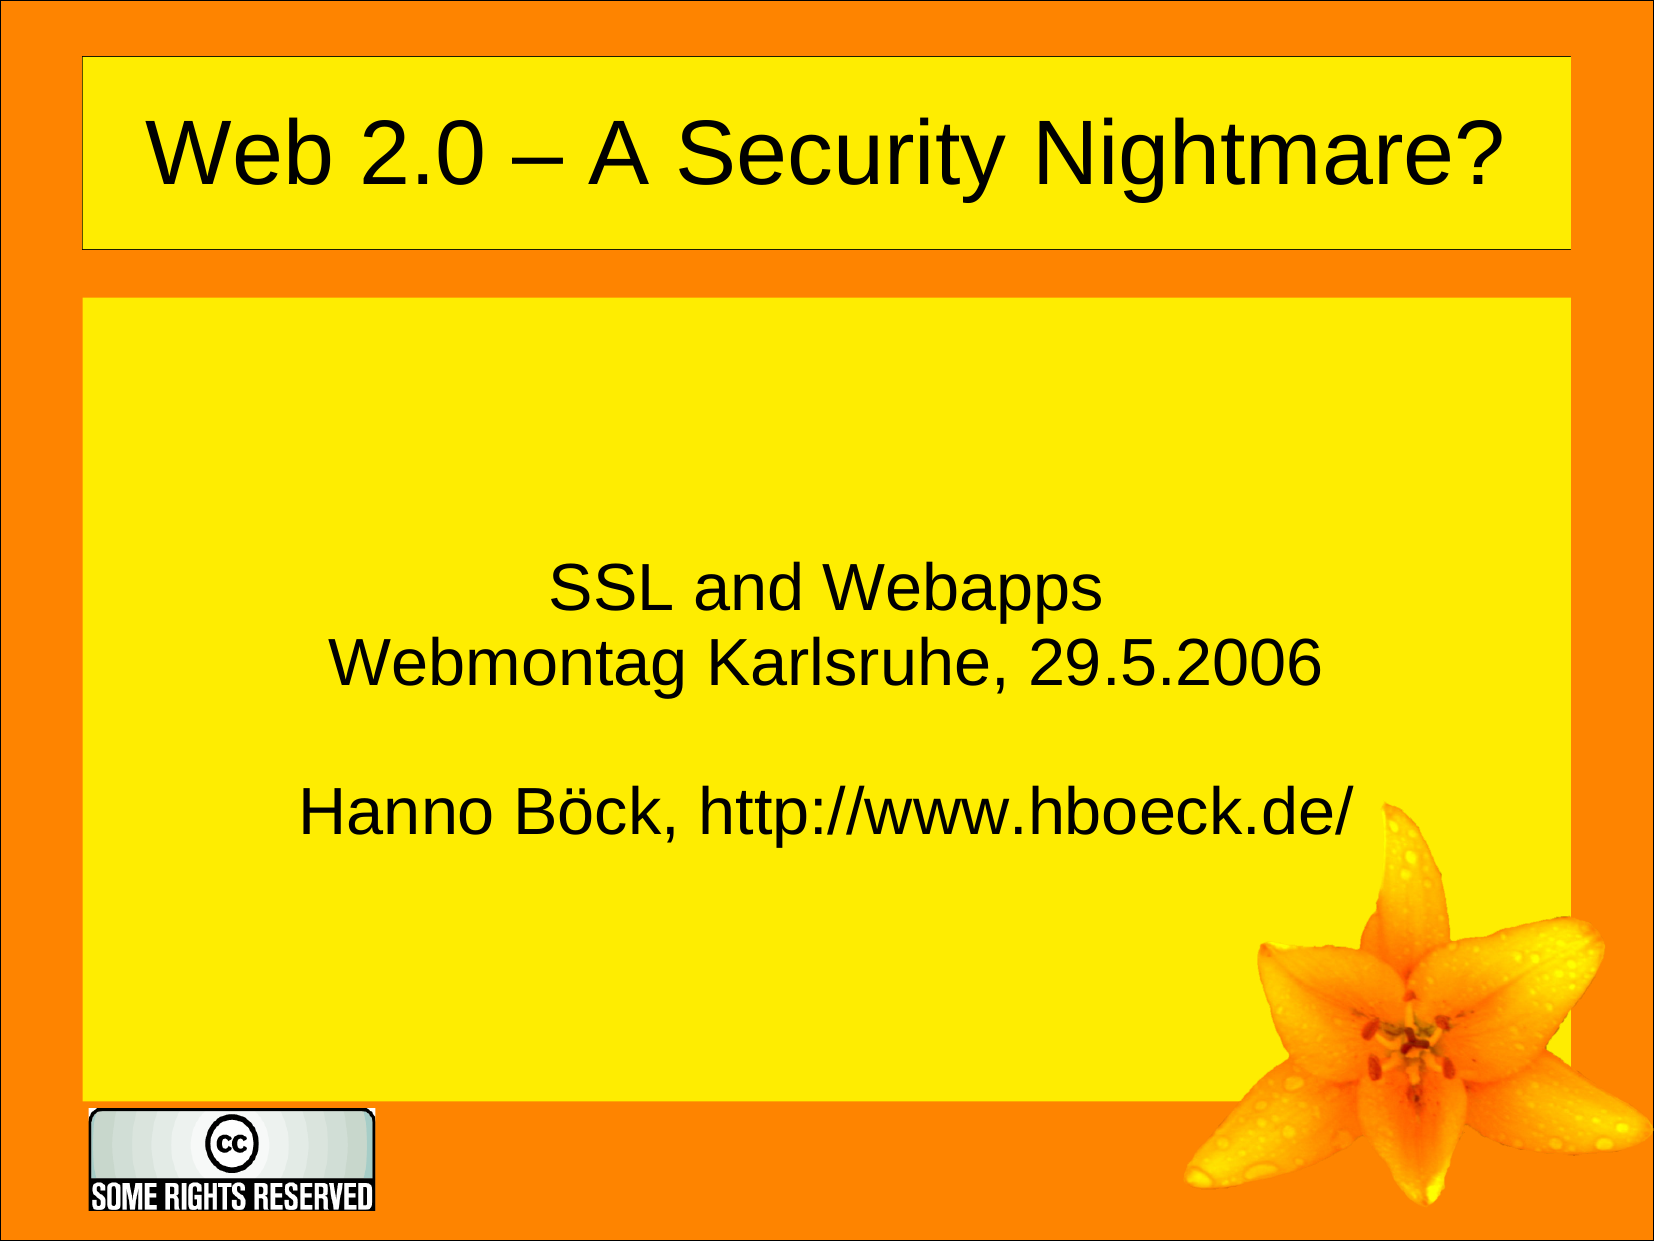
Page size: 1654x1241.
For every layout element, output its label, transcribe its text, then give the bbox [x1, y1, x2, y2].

title Web 2.0 – A Security Nightmare? [82, 56, 1571, 250]
picture [1181, 767, 1654, 1241]
subtitle SSL and Webapps Webmontag Karlsruhe, 29.5.2006 Hanno Böck, http://www.hboeck.de/ [82, 297, 1571, 1102]
text_box [0, 0, 1654, 1241]
picture [88, 1108, 376, 1211]
